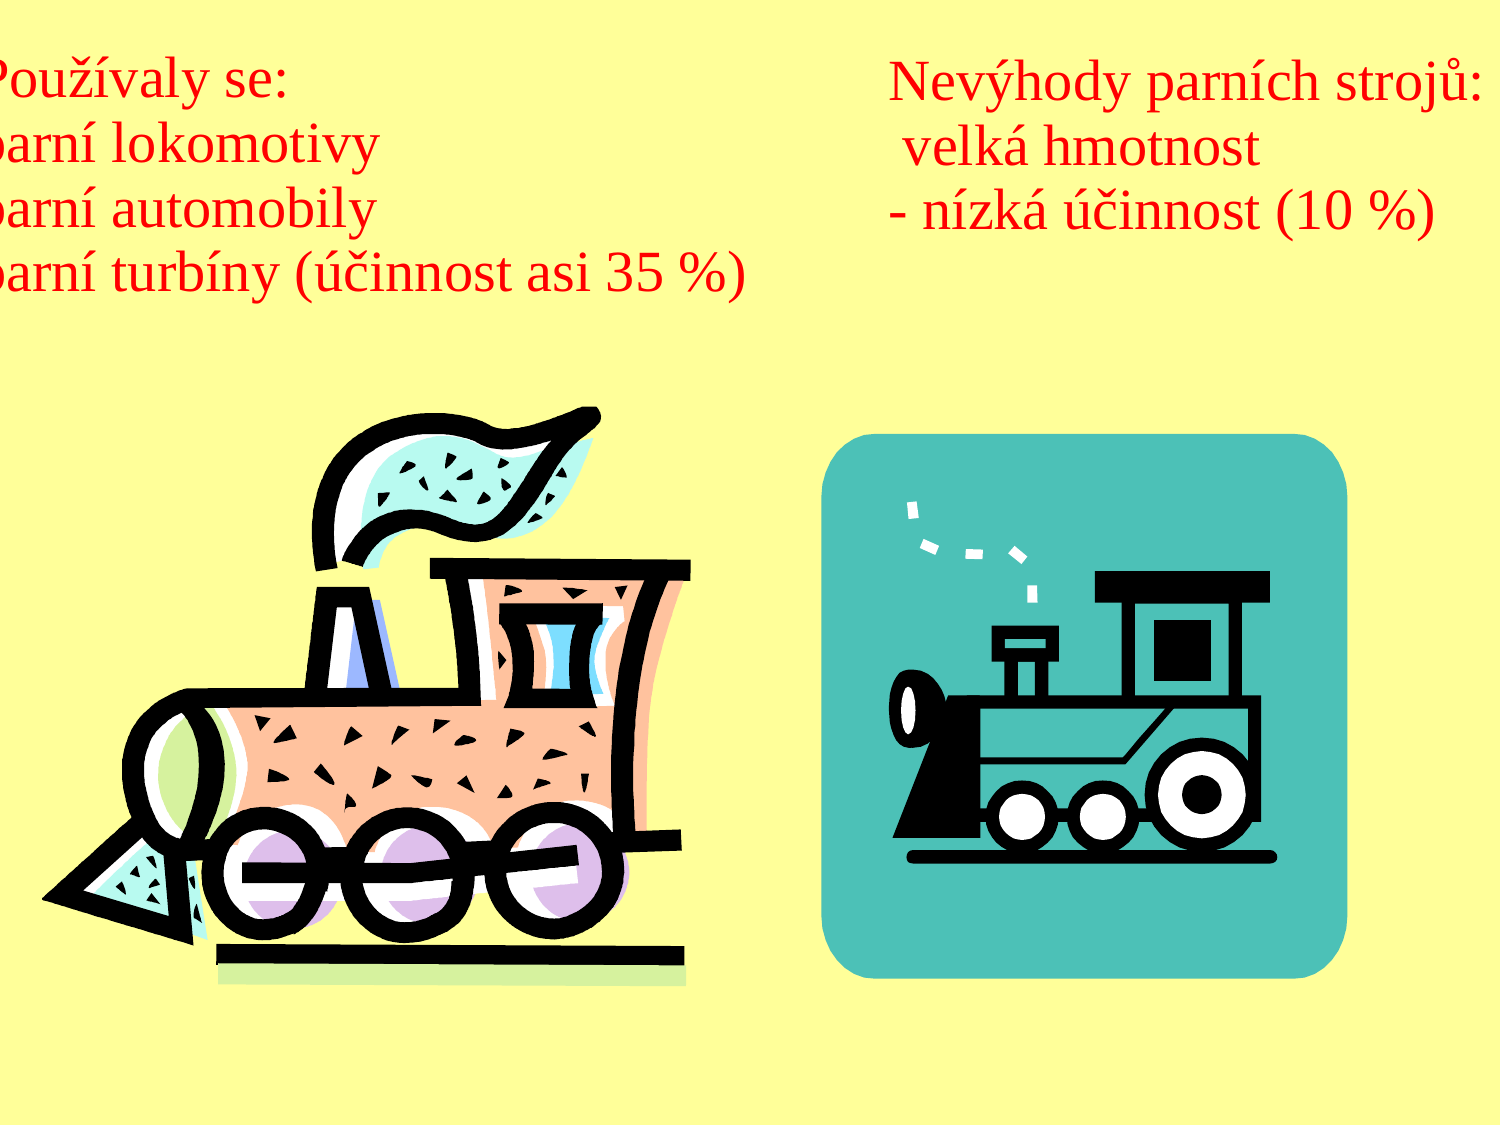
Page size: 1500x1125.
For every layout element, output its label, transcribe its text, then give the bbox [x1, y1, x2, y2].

picture [821, 433, 1348, 979]
text_box Nevýhody parních strojů: velká hmotnost - nízká účinnost (10 %) [873, 40, 1500, 250]
text_box Používaly se: parní lokomotivy parní automobily parní turbíny (účinnost asi 35 %) [0, 38, 913, 312]
picture [42, 406, 696, 992]
